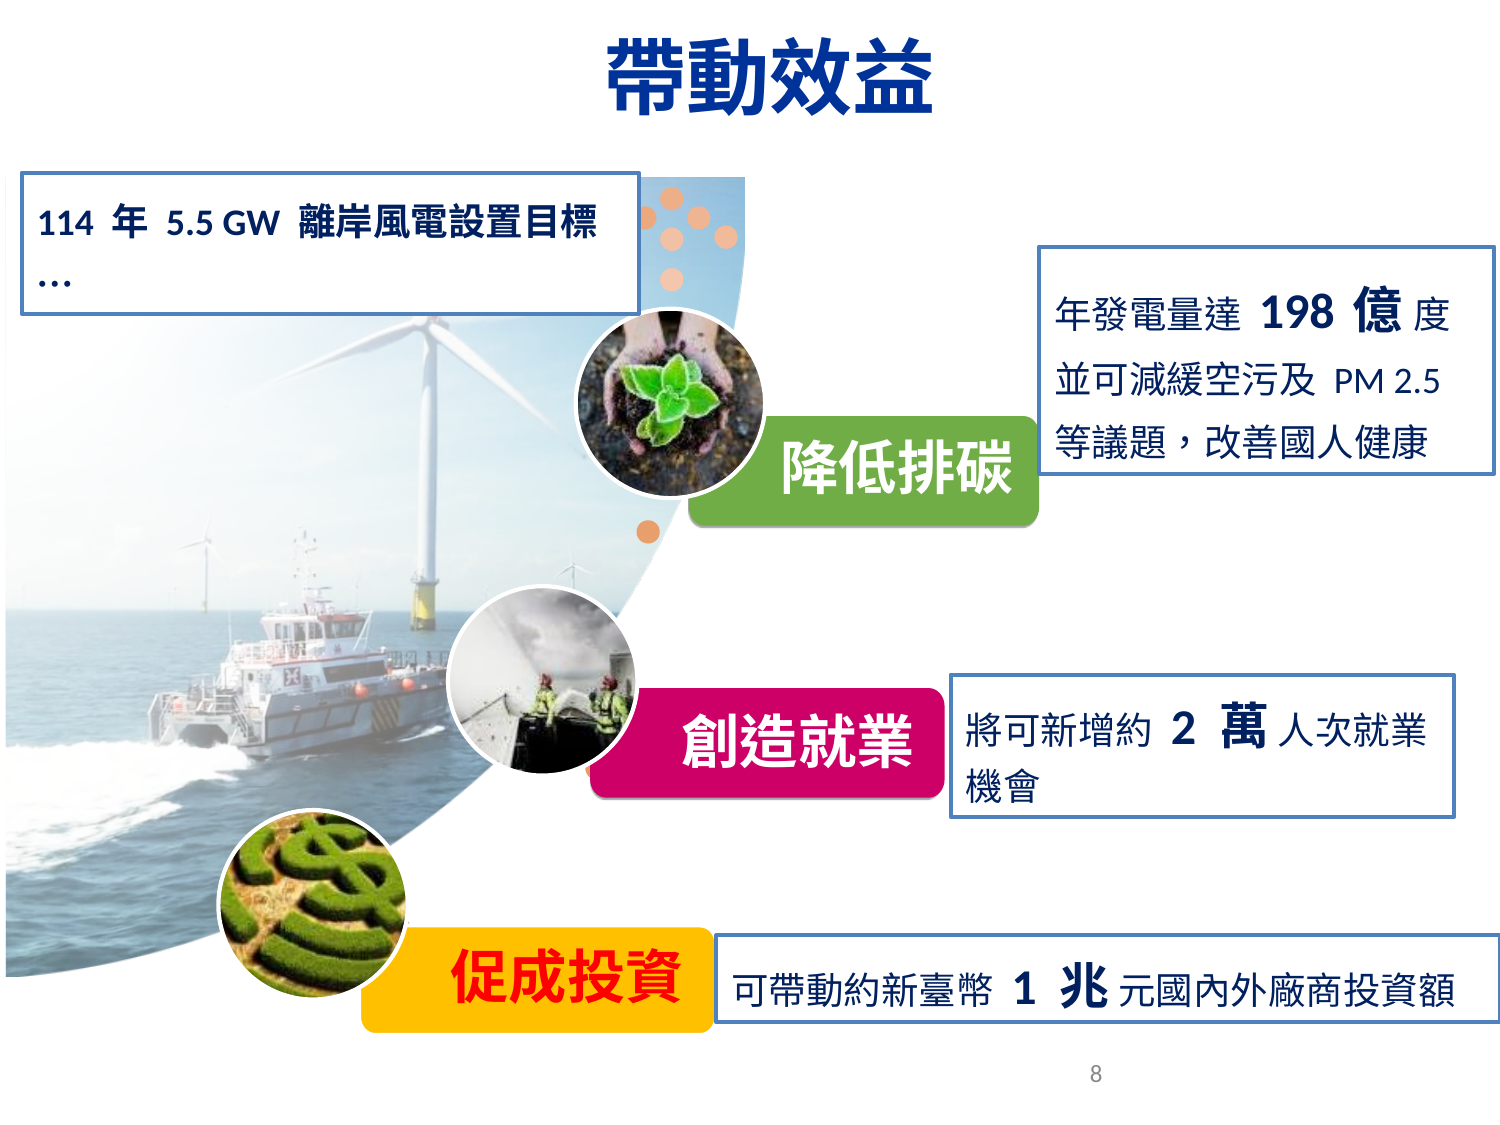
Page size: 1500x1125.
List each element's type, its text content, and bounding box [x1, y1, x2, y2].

text_box 降低排碳 [688, 416, 1040, 526]
text_box 促成投資 [358, 925, 716, 1036]
picture [5, 173, 759, 988]
text_box 年發電量達 198 億 度 並可減緩空污及 PM 2.5 等議題，改善國人健康 [1039, 246, 1495, 474]
text_box [716, 227, 736, 247]
text_box 創造就業 [590, 688, 945, 798]
text_box [662, 270, 682, 290]
text_box [447, 586, 638, 776]
text_box 帶動效益 [159, 29, 1381, 126]
text_box 將可新增約 2 萬 人次就業機會 [950, 674, 1454, 818]
text_box 8 [1074, 1042, 1426, 1103]
text_box [689, 208, 709, 228]
text_box 114 年 5.5 GW 離岸風電設置目標… [21, 172, 639, 252]
text_box [575, 308, 766, 499]
text_box [662, 189, 682, 209]
text_box [218, 810, 408, 1000]
text_box [641, 208, 655, 228]
text_box [638, 522, 658, 542]
text_box 可帶動約新臺幣 1 兆 元國內外廠商投資額 [716, 935, 1500, 1018]
picture [641, 173, 759, 367]
text_box [662, 229, 682, 249]
